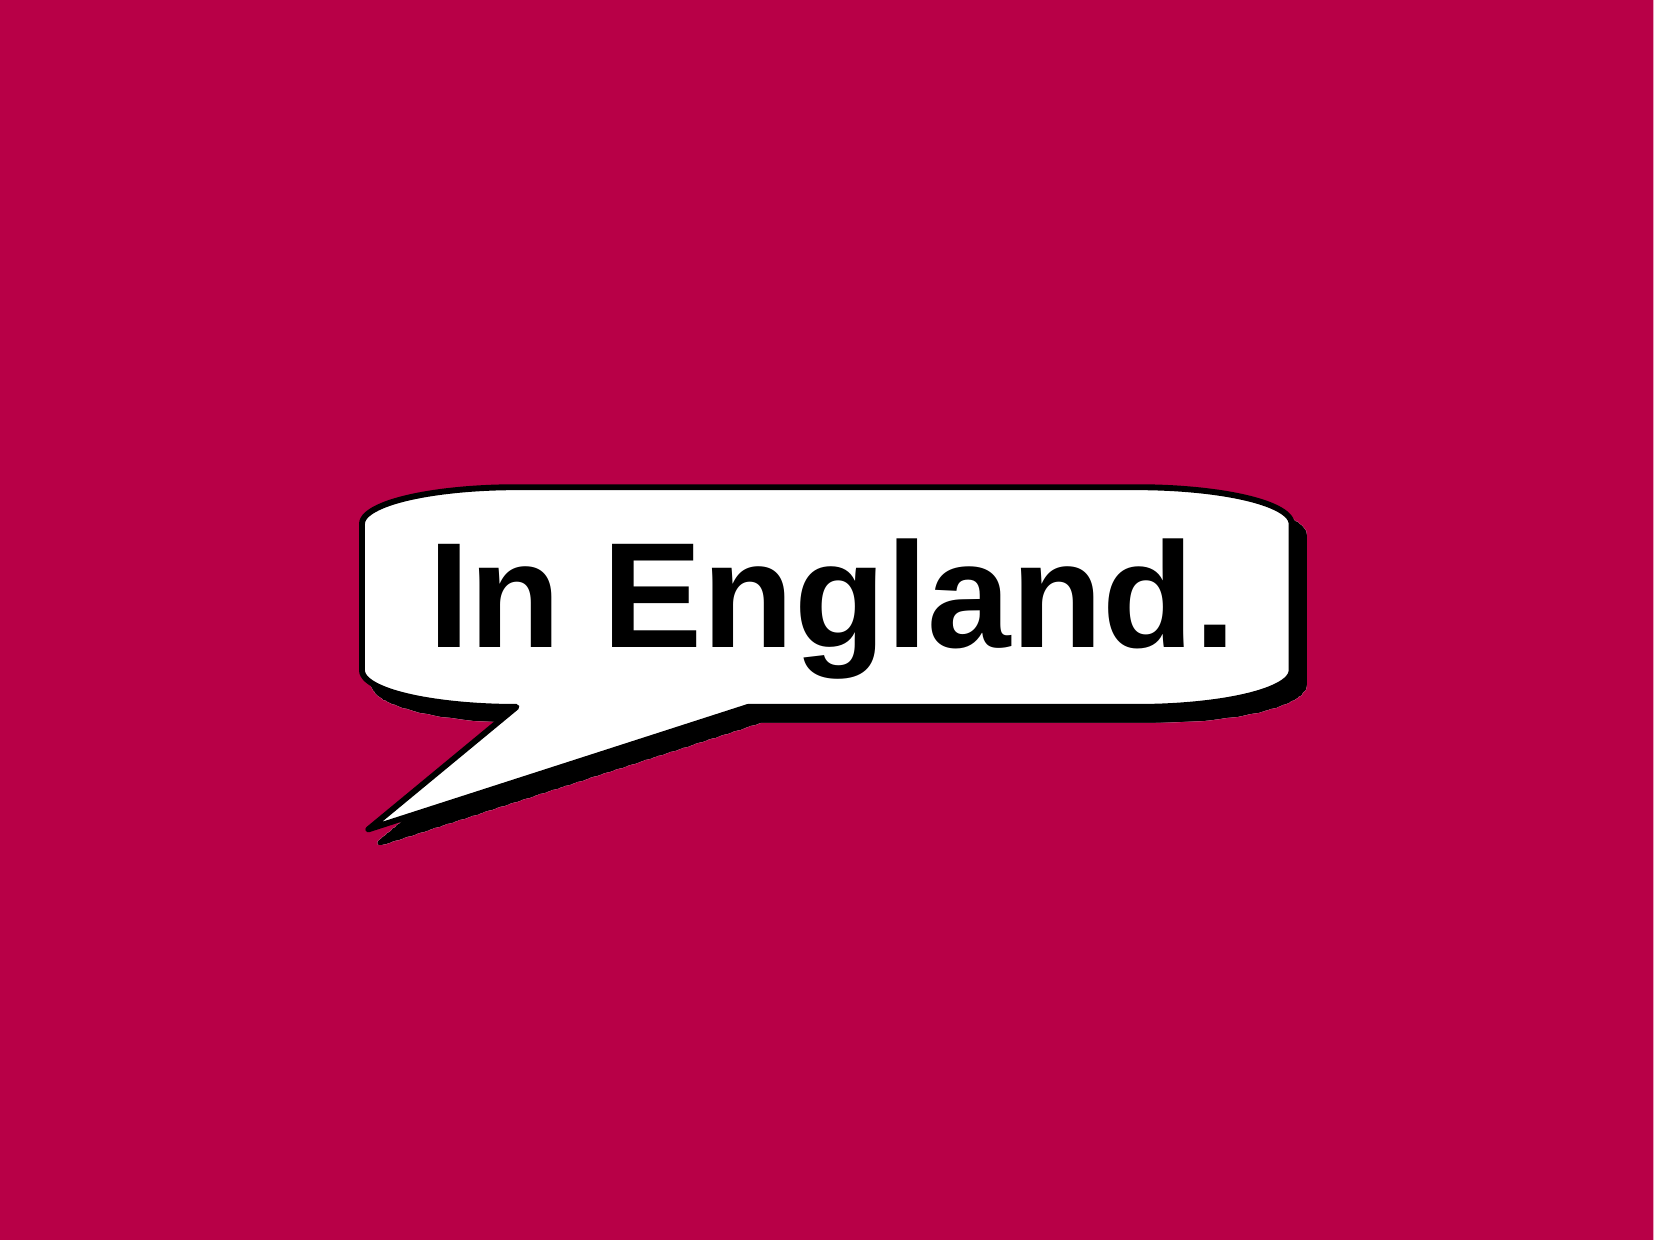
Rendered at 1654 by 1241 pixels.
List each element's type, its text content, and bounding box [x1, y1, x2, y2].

text_box [368, 694, 1256, 830]
text_box In England. [363, 504, 1302, 694]
text_box [386, 487, 1268, 504]
